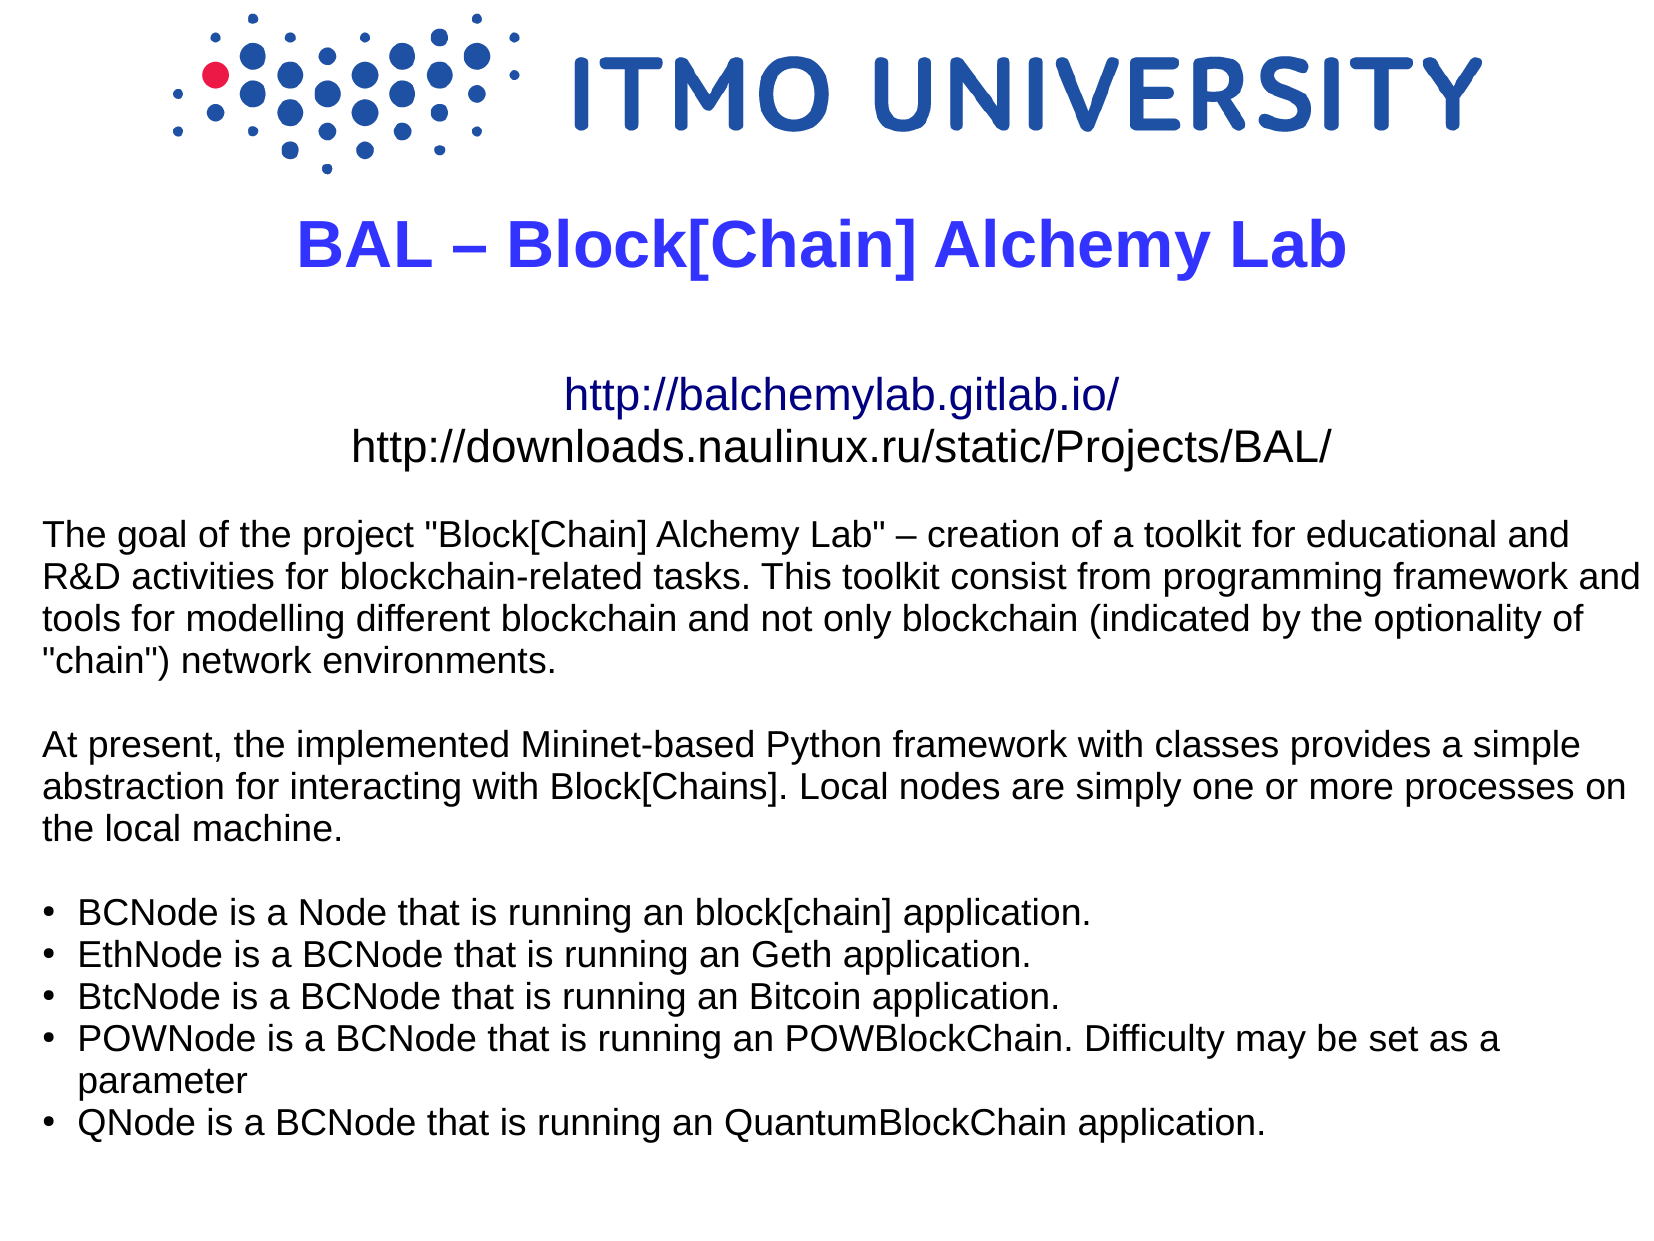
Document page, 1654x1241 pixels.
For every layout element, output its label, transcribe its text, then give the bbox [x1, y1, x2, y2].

picture [0, 0, 1654, 306]
text_box BAL – Block[Chain] Alchemy Lab [48, 165, 1597, 321]
text_box http://balchemylab.gitlab.io/ http://downloads.naulinux.ru/static/Projects/BAL/ The goal of the project "Block[Chain] Alchemy Lab" ‒ creation of a toolkit for educational and R&D activities for blockchain-related tasks. This toolkit consist from programming framework and tools for modelling different blockchain and not only blockchain (indicated by the optionality of "chain") network environments. At present, the implemented Mininet-based Python framework with classes provides a simple abstraction for interacting with Block[Chains]. Local nodes are simply one or more processes on the local machine. BCNode is a Node that is running an block[chain] application. EthNode is a BCNode that is running an Geth application. BtcNode is a BCNode that is running an Bitcoin application. POWNode is a BCNode that is running an POWBlockChain. Difficulty may be set as a parameter QNode is a BCNode that is running an QuantumBlockChain application. [27, 361, 1654, 1151]
